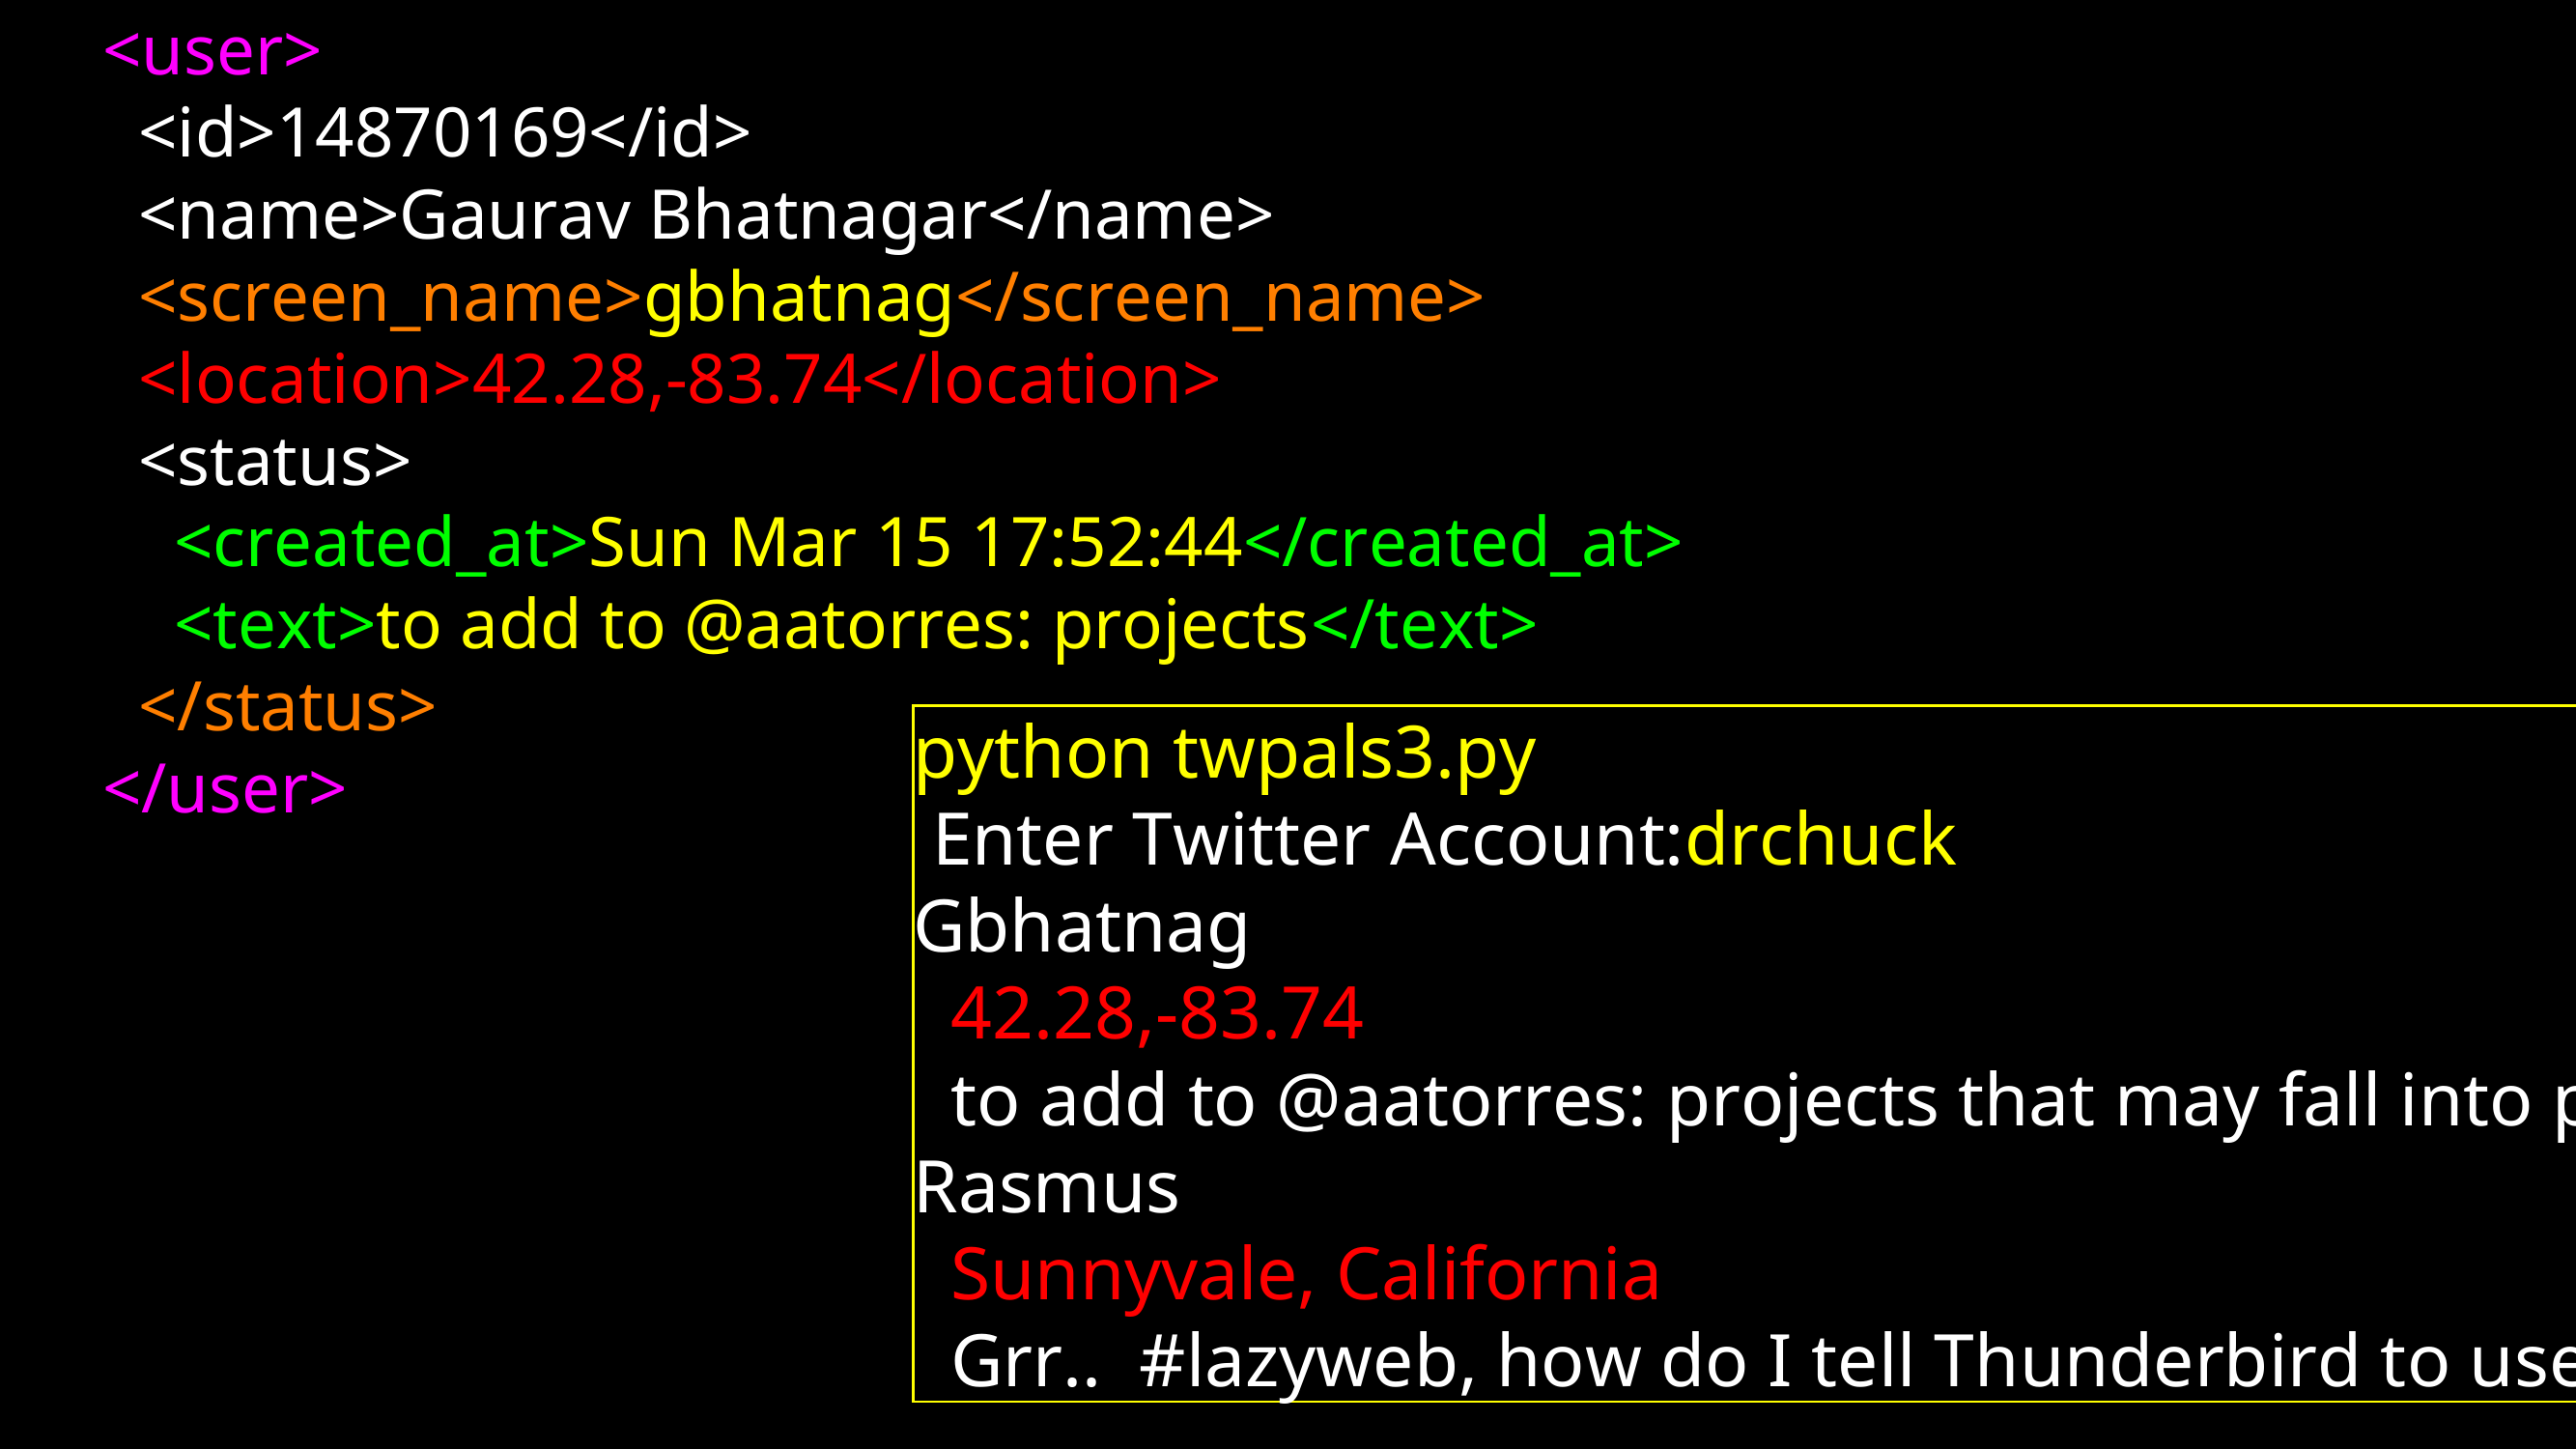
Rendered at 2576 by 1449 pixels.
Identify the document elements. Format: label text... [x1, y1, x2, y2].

text_box <user> <id>14870169</id> <name>Gaurav Bhatnagar</name> <screen_name>gbhatnag</screen_name> <location>42.28,-83.74</location> <status> <created_at>Sun Mar 15 17:52:44</created_at> <text>to add to @aatorres: projects</text> </status> </user> [102, 6, 1684, 827]
text_box python twpals3.py Enter Twitter Account:drchuck Gbhatnag 42.28,-83.74 to add to @aatorres: projects that may fall into p Rasmus Sunnyvale, California Grr.. #lazyweb, how do I tell Thunderbird to use [913, 705, 2576, 1402]
